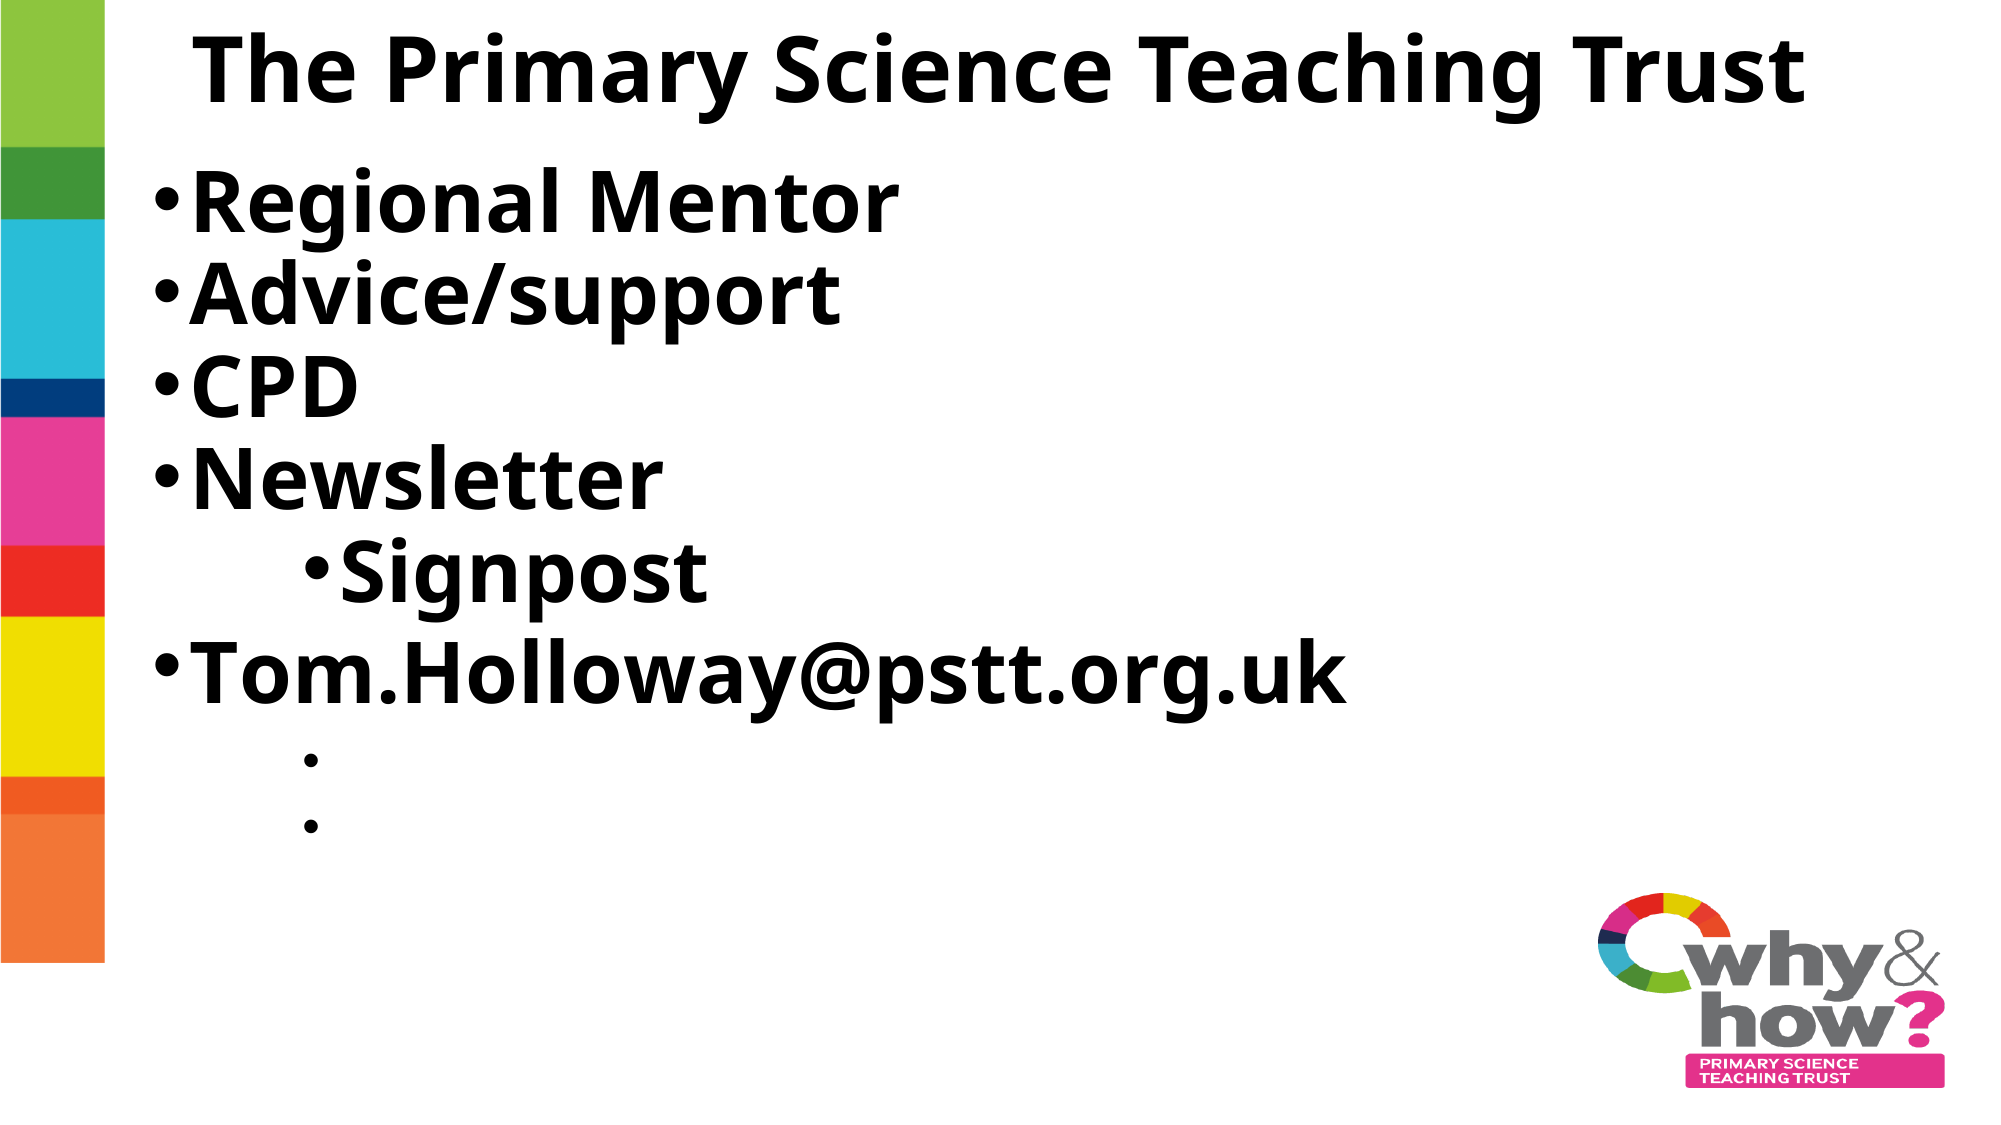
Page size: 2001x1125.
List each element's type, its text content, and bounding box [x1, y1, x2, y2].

text_box Regional Mentor Advice/support CPD Newsletter Signpost Tom.Holloway@pstt.org.uk [137, 159, 1863, 988]
text_box The Primary Science Teaching Trust [137, 16, 1863, 159]
